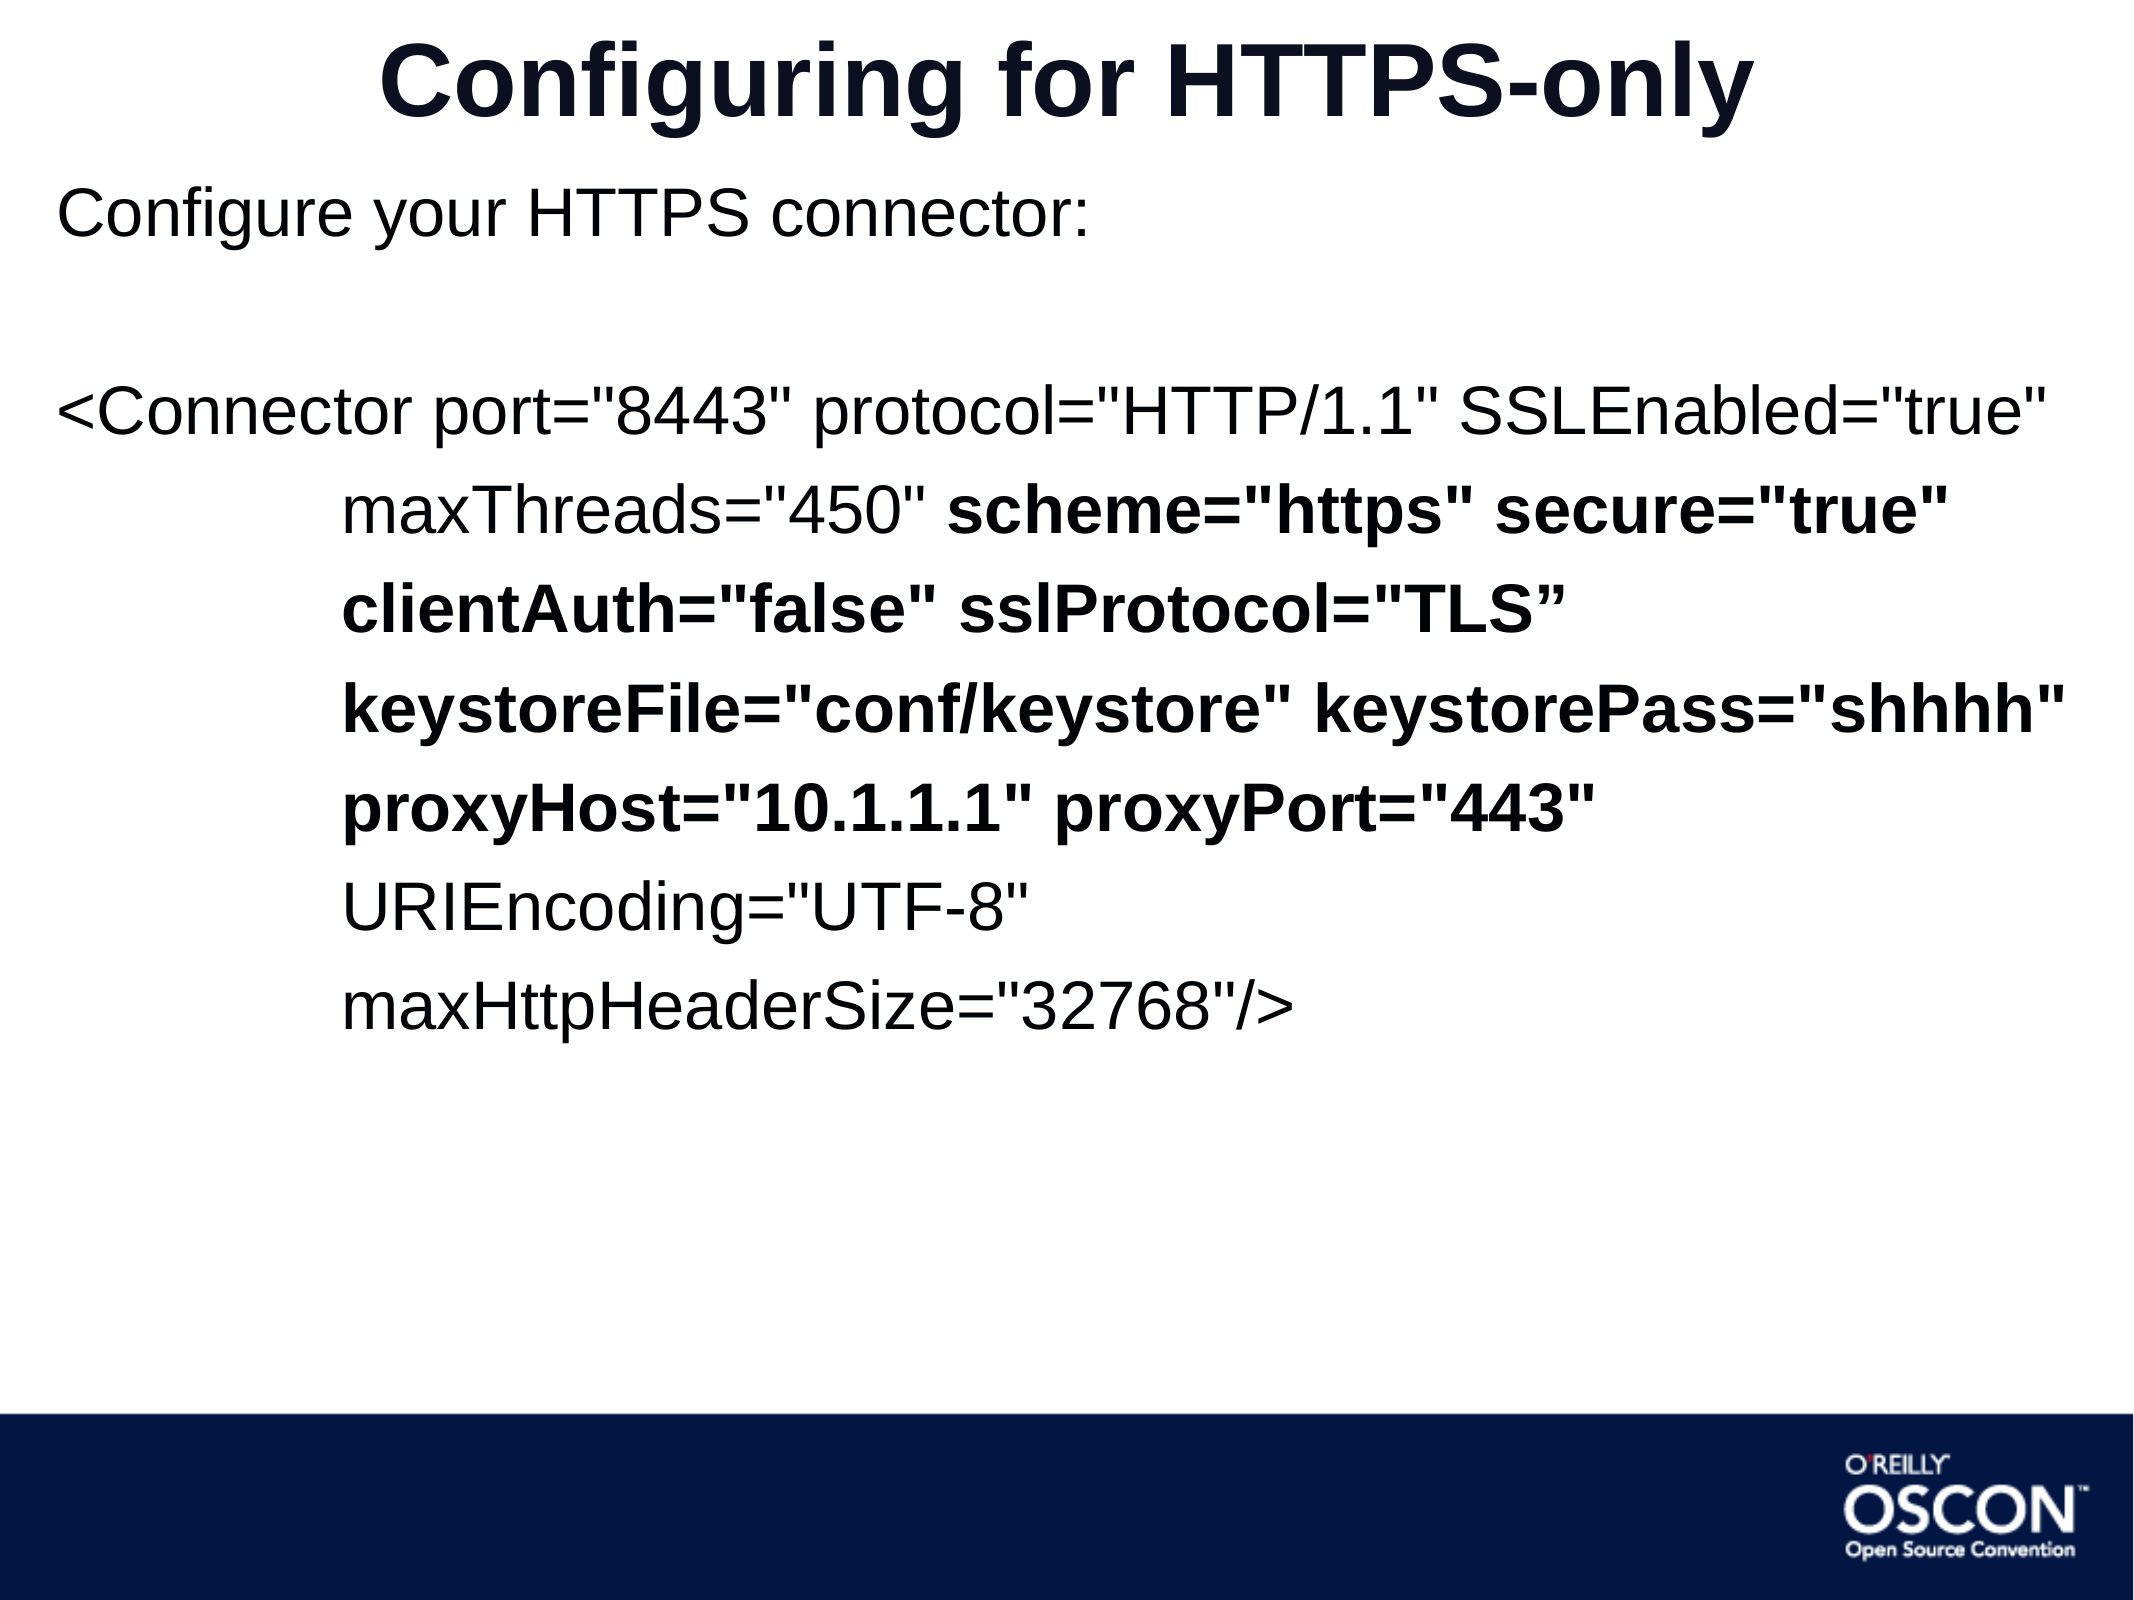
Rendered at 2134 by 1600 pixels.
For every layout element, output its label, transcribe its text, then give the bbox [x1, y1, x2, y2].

title Configuring for HTTPS-only [41, 0, 2094, 151]
list Configure your HTTPS connector: <Connector port="8443" protocol="HTTP/1.1" SSLEnabled="true" maxThreads="450" scheme="https" secure="true" clientAuth="false" sslProtocol="TLS” keystoreFile="conf/keystore" keystorePass="shhhh" proxyHost="10.1.1.1" proxyPort="443" URIEncoding="UTF-8" maxHttpHeaderSize="32768"/> [47, 168, 2100, 1419]
picture [0, 0, 2134, 1600]
